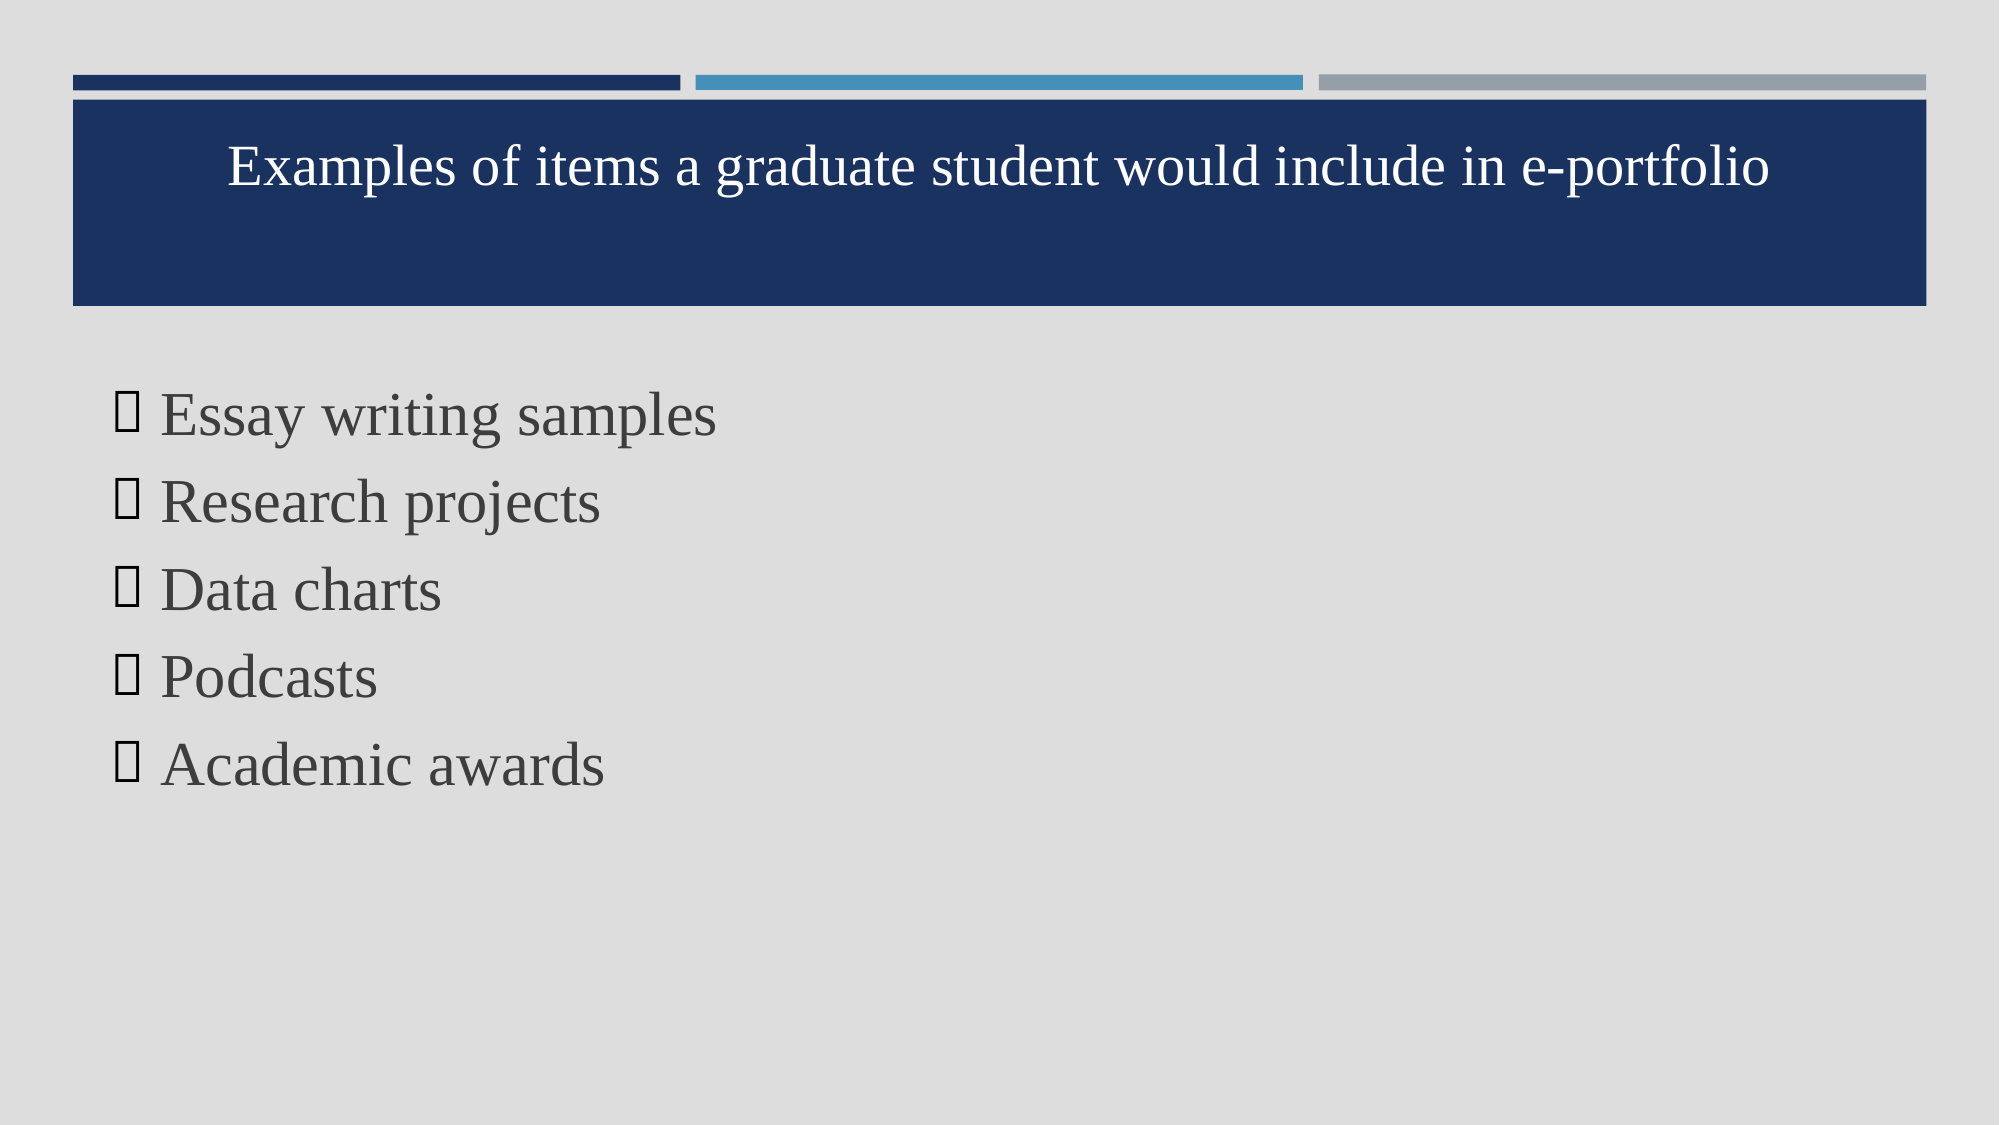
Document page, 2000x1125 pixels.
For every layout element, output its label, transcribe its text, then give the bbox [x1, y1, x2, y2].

list Essay writing samples Research projects Data charts Podcasts Academic awards [95, 365, 1786, 962]
title Examples of items a graduate student would include in e-portfolio [95, 119, 1905, 282]
